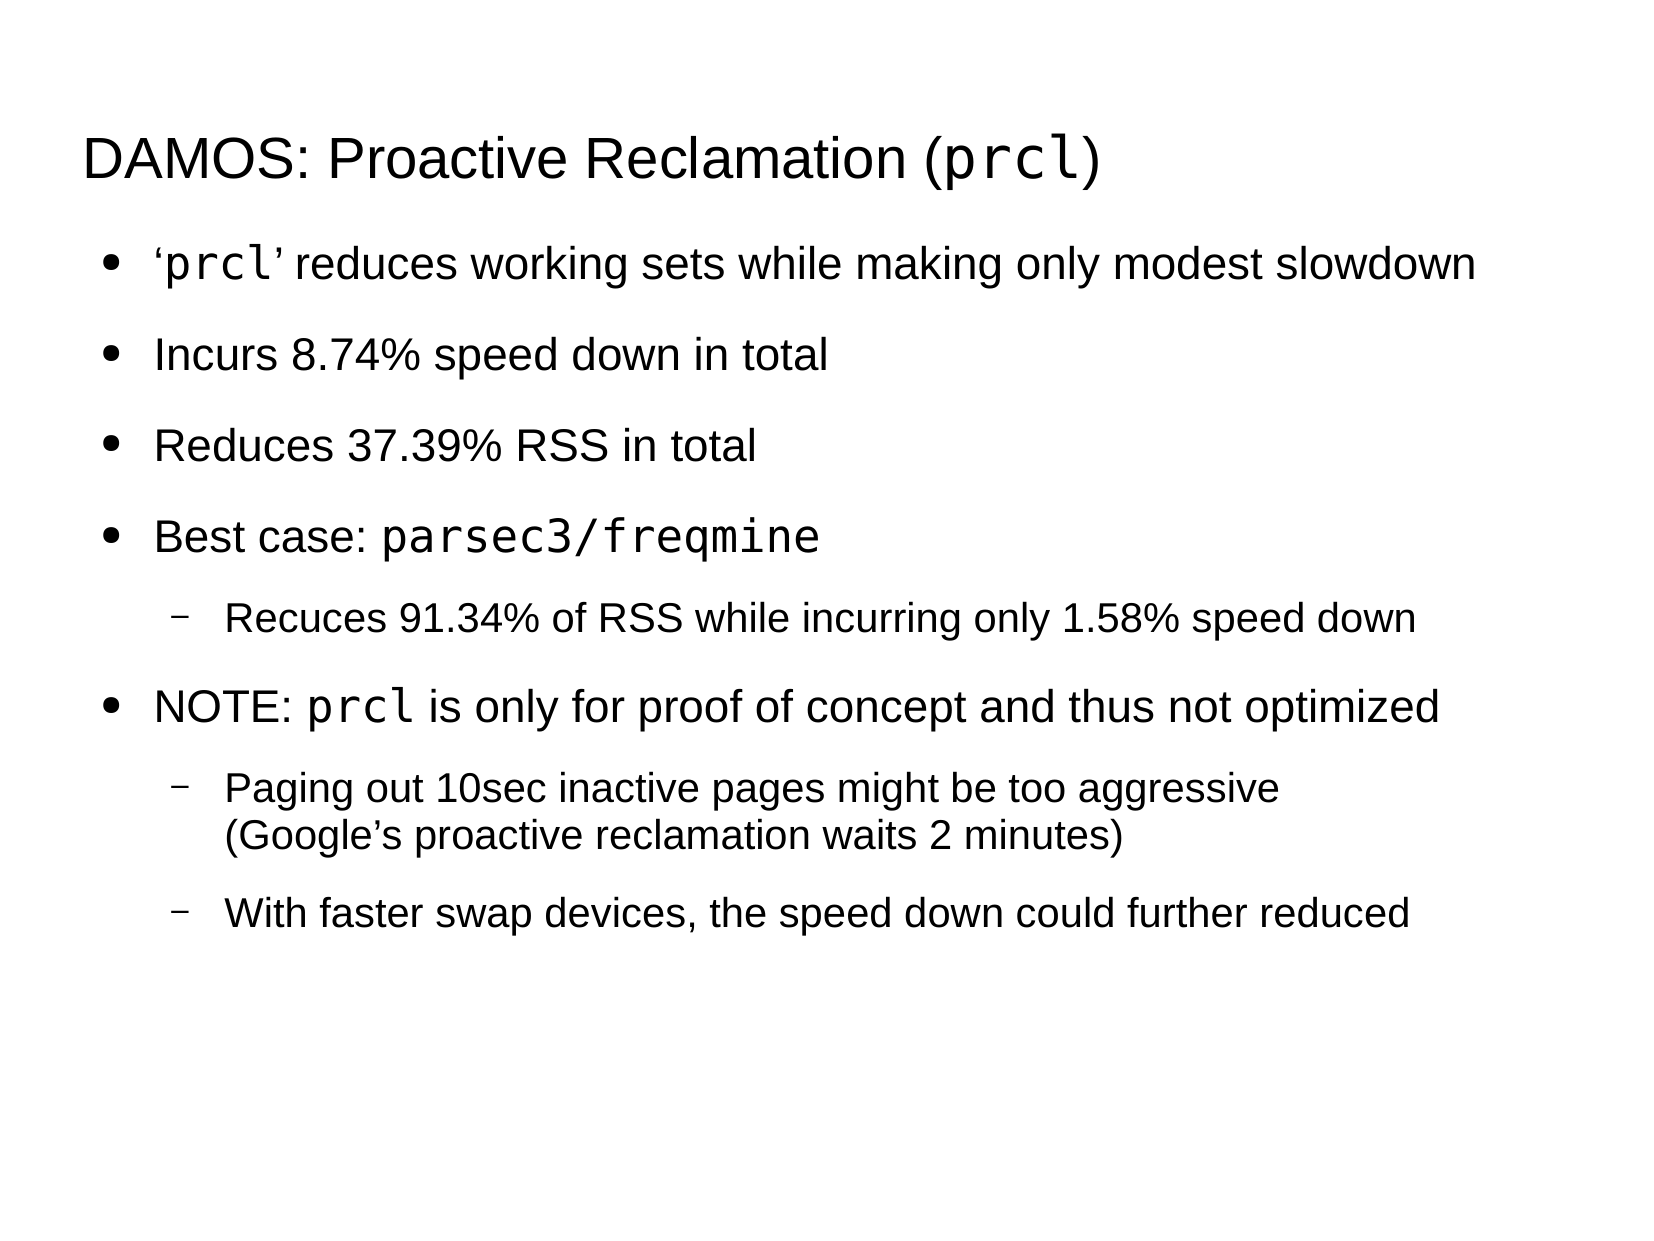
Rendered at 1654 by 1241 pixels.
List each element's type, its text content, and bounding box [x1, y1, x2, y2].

title DAMOS: Proactive Reclamation (prcl) [82, 108, 1571, 210]
list ‘prcl’ reduces working sets while making only modest slowdown Incurs 8.74% speed down in total Reduces 37.39% RSS in total Best case: parsec3/freqmine Recuces 91.34% of RSS while incurring only 1.58% speed down NOTE: prcl is only for proof of concept and thus not optimized Paging out 10sec inactive pages might be too aggressive (Google’s proactive reclamation waits 2 minutes) With faster swap devices, the speed down could further reduced [82, 236, 1571, 1111]
